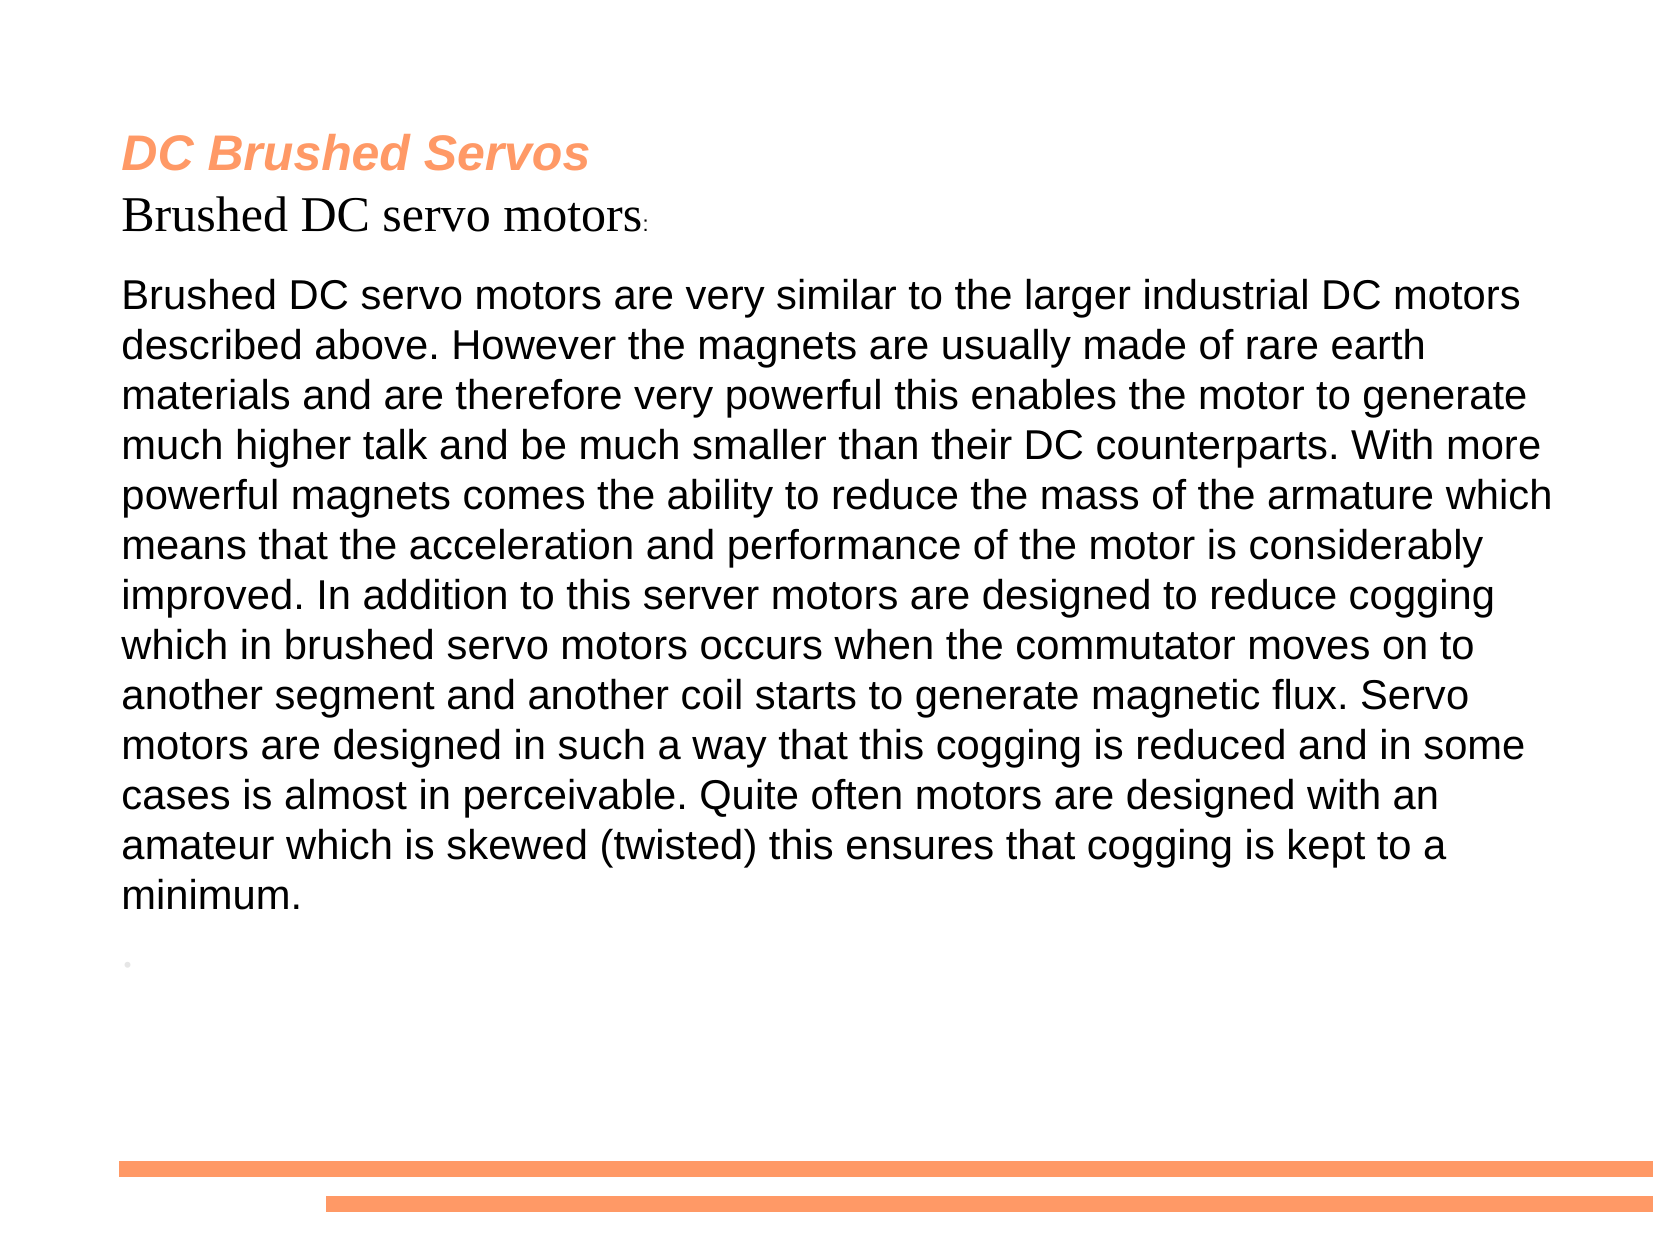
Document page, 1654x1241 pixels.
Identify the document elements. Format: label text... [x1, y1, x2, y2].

title DC Brushed Servos [121, 46, 1534, 181]
list Brushed DC servo motors: Brushed DC servo motors are very similar to the larger industrial DC motors described above. However the magnets are usually made of rare earth materials and are therefore very powerful this enables the motor to generate much higher talk and be much smaller than their DC counterparts. With more powerful magnets comes the ability to reduce the mass of the armature which means that the acceleration and performance of the motor is considerably improved. In addition to this server motors are designed to reduce cogging which in brushed servo motors occurs when the commutator moves on to another segment and another coil starts to generate magnetic flux. Servo motors are designed in such a way that this cogging is reduced and in some cases is almost in perceivable. Quite often motors are designed with an amateur which is skewed (twisted) this ensures that cogging is kept to a minimum. . [121, 181, 1561, 1133]
